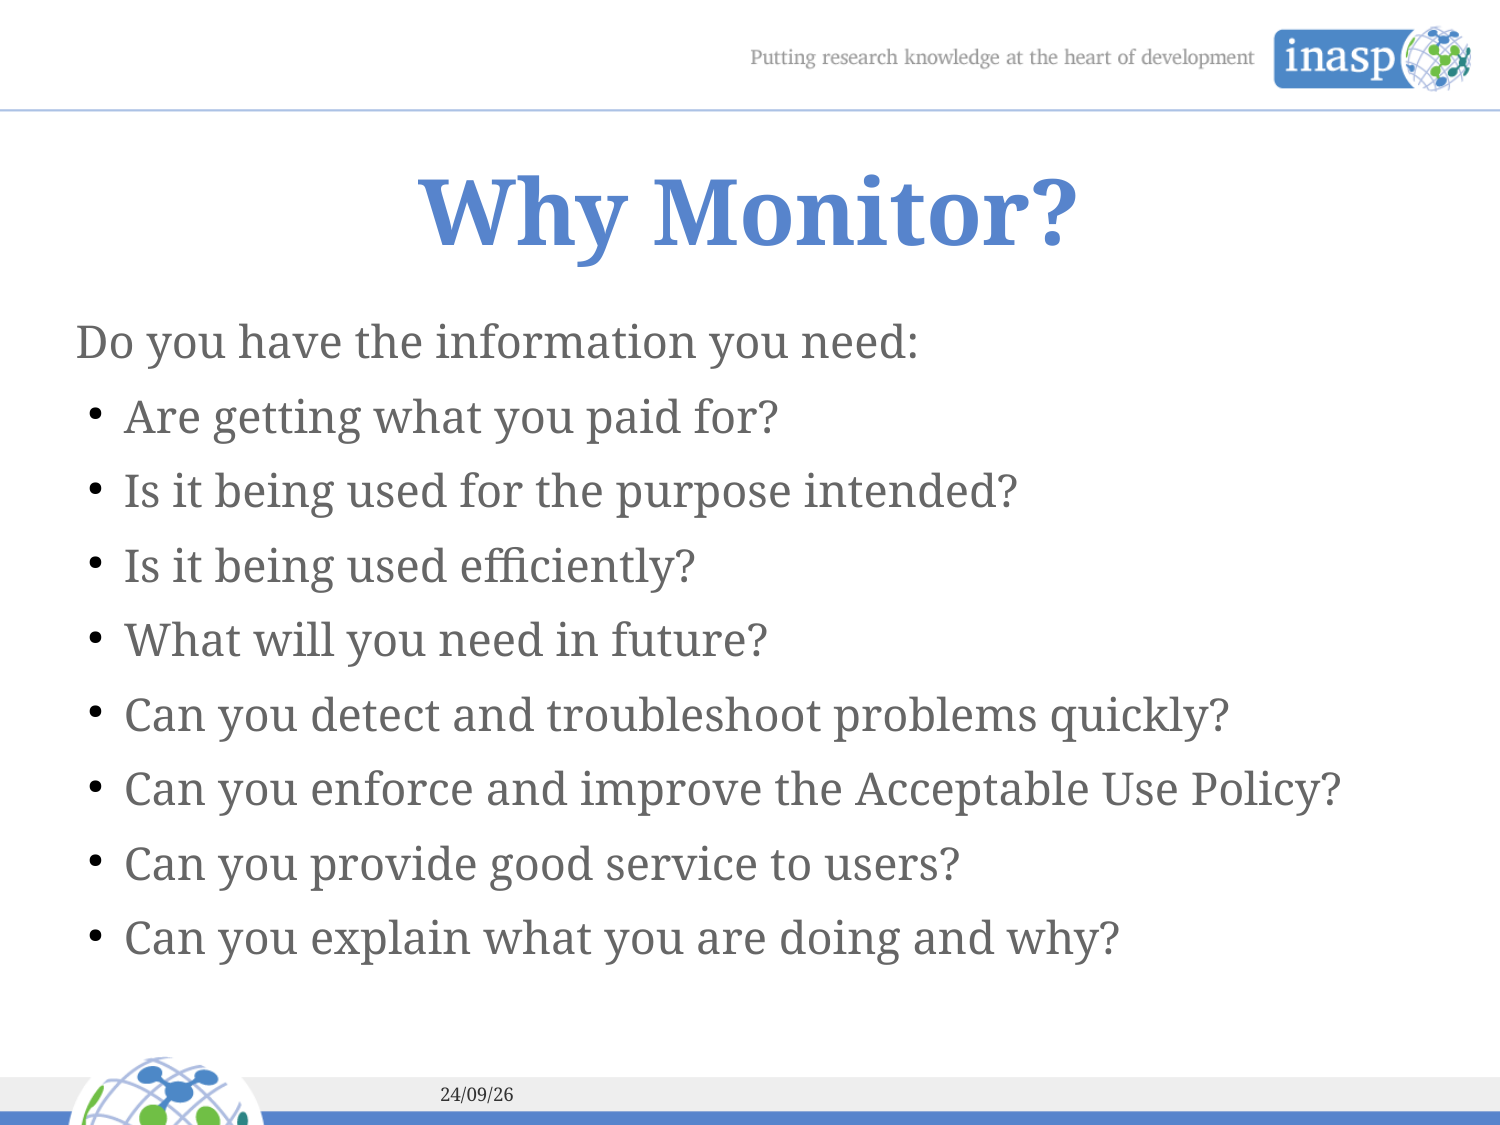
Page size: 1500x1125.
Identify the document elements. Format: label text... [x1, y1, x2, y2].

list Do you have the information you need: Are getting what you paid for? Is it being used for the purpose intended? Is it being used efficiently? What will you need in future? Can you detect and troubleshoot problems quickly? Can you enforce and improve the Acceptable Use Policy? Can you provide good service to users? Can you explain what you are doing and why? [75, 313, 1426, 967]
picture [0, 0, 1500, 1125]
title Why Monitor? [75, 129, 1426, 313]
